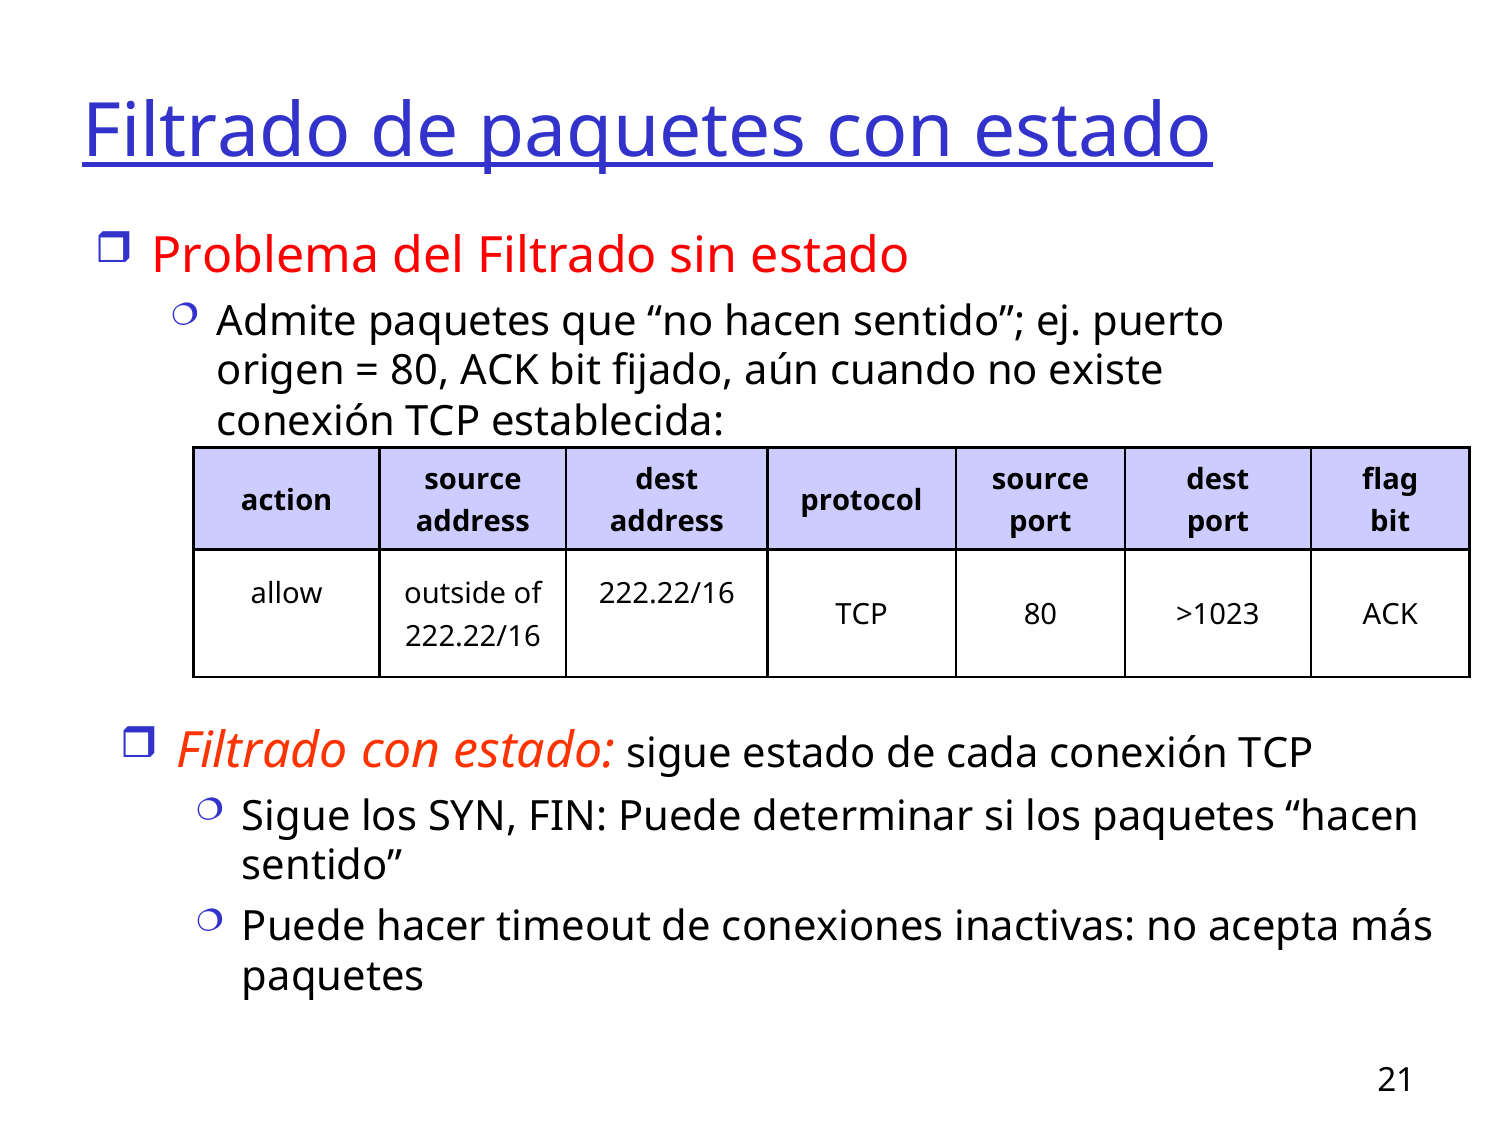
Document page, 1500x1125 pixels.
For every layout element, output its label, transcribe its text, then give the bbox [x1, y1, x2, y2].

table_header flag bit [1312, 449, 1468, 548]
table_header dest address [567, 449, 766, 548]
table_cell TCP [769, 551, 955, 676]
table_header dest port [1126, 449, 1310, 548]
title Filtrado de paquetes con estado [67, 32, 1343, 221]
table_header source address [381, 449, 565, 548]
table_cell 222.22/16 [567, 551, 766, 676]
table_cell ACK [1312, 551, 1468, 676]
table_cell >1023 [1126, 551, 1310, 676]
list Problema del Filtrado sin estado Admite paquetes que “no hacen sentido”; ej. puerto origen = 80, ACK bit fijado, aún cuando no existe conexión TCP establecida: [80, 215, 1313, 969]
table_cell 80 [957, 551, 1124, 676]
text_box Filtrado con estado: sigue estado de cada conexión TCP Sigue los SYN, FIN: Puede determinar si los paquetes “hacen sentido” Puede hacer timeout de conexiones inactivas: no acepta más paquetes [105, 710, 1461, 981]
table_header action [195, 449, 378, 548]
table_header source port [957, 449, 1124, 548]
table_cell outside of 222.22/16 [381, 551, 565, 676]
table_header protocol [769, 449, 955, 548]
table_cell allow [195, 551, 378, 676]
